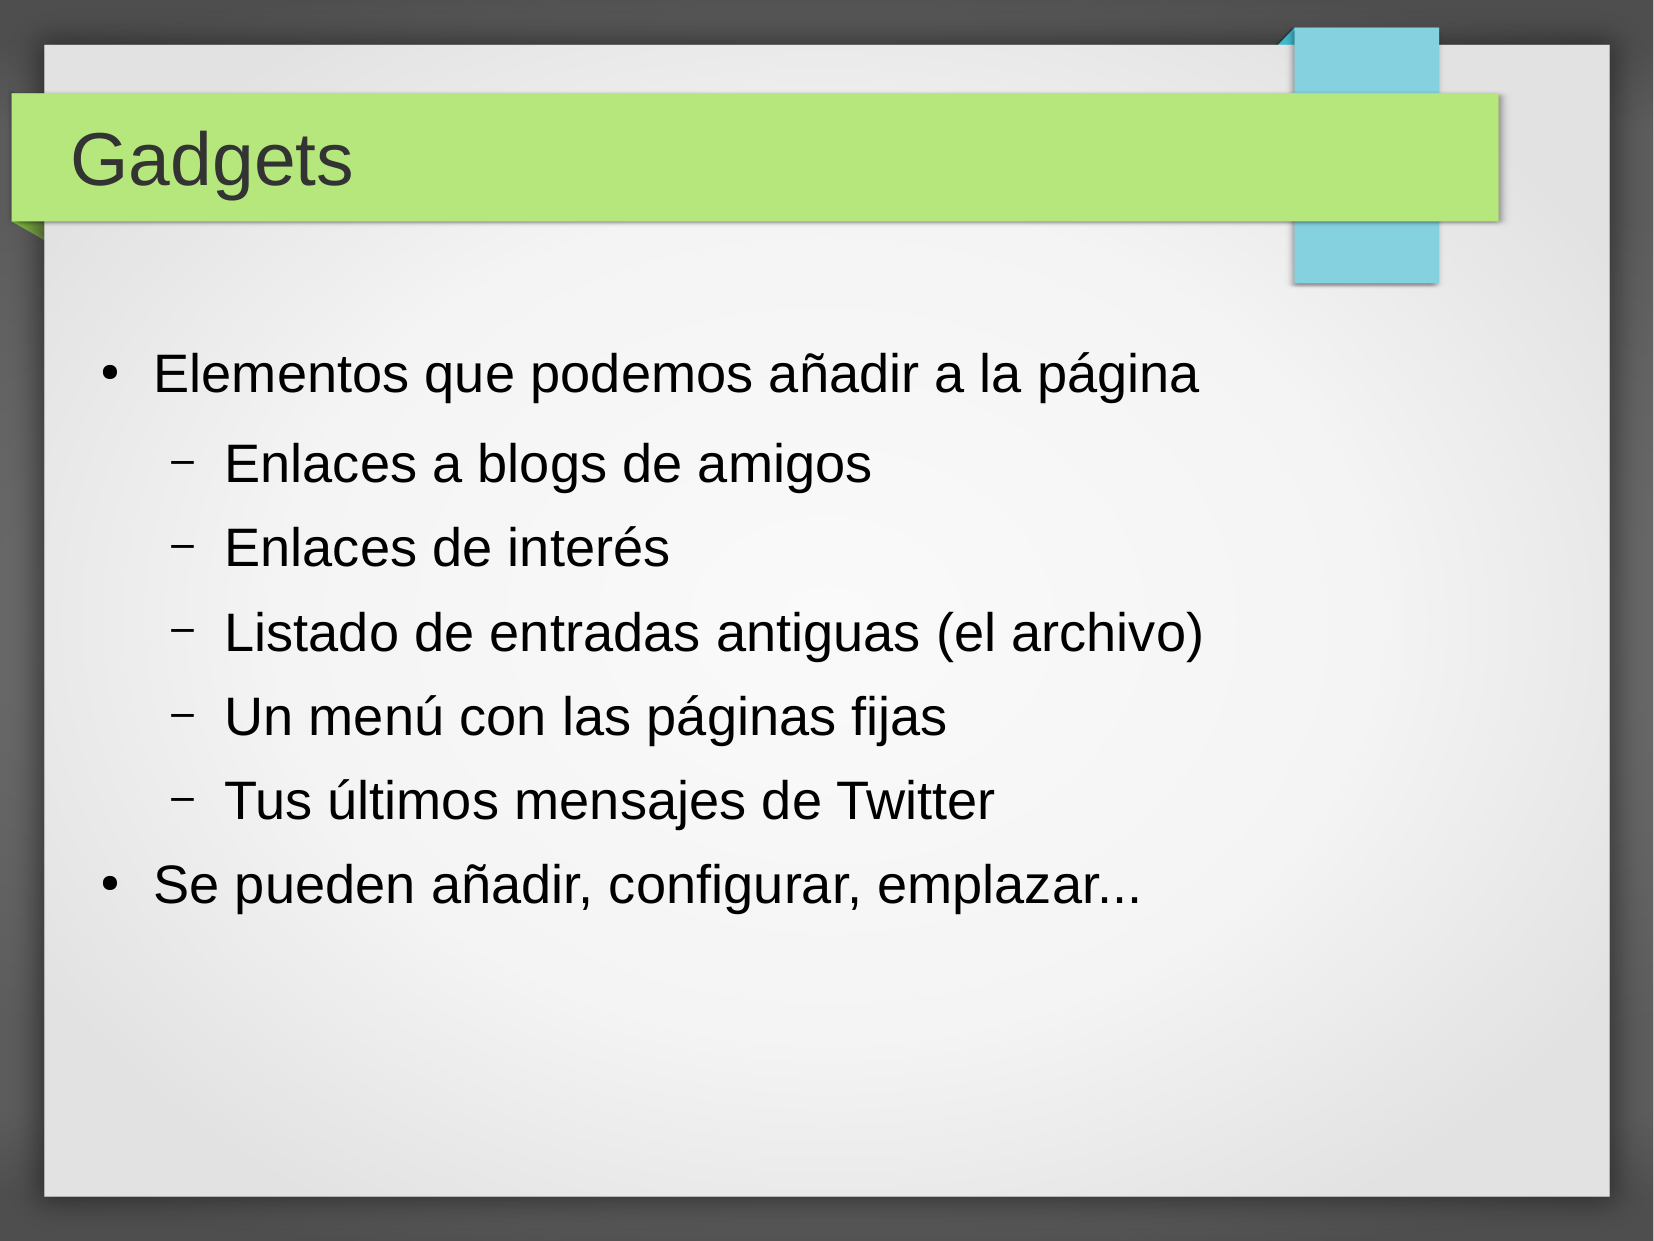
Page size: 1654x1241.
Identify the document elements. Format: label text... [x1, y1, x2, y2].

list Elementos que podemos añadir a la página Enlaces a blogs de amigos Enlaces de interés Listado de entradas antiguas (el archivo) Un menú con las páginas fijas Tus últimos mensajes de Twitter Se pueden añadir, configurar, emplazar... [82, 343, 1538, 1063]
title Gadgets [70, 106, 1229, 213]
picture [0, 0, 1654, 1241]
